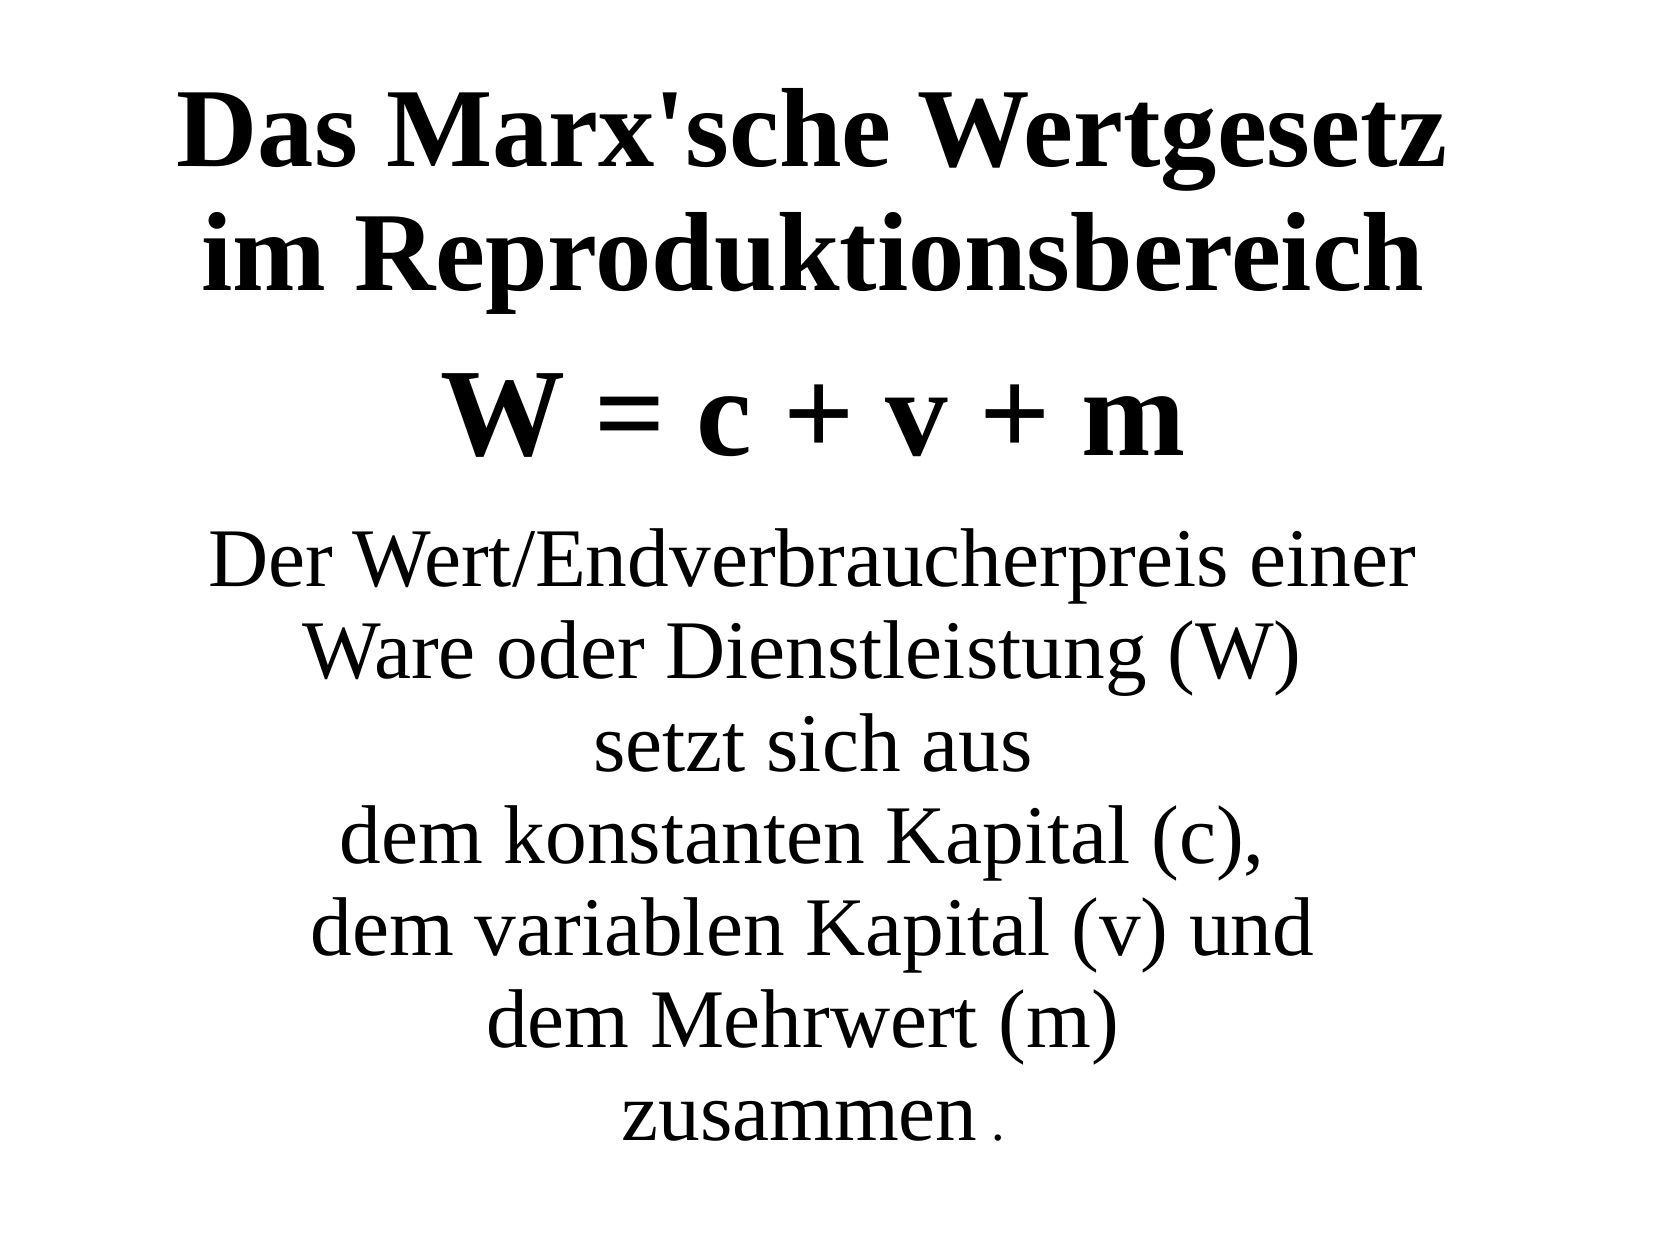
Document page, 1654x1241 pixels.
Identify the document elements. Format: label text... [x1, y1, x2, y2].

text_box Das Marx'sche Wertgesetz im Reproduktionsbereich W = c + v + m Der Wert/Endverbraucherpreis einer Ware oder Dienstleistung (W) setzt sich aus dem konstanten Kapital (c), dem variablen Kapital (v) und dem Mehrwert (m) zusammen . [161, 58, 1492, 1166]
